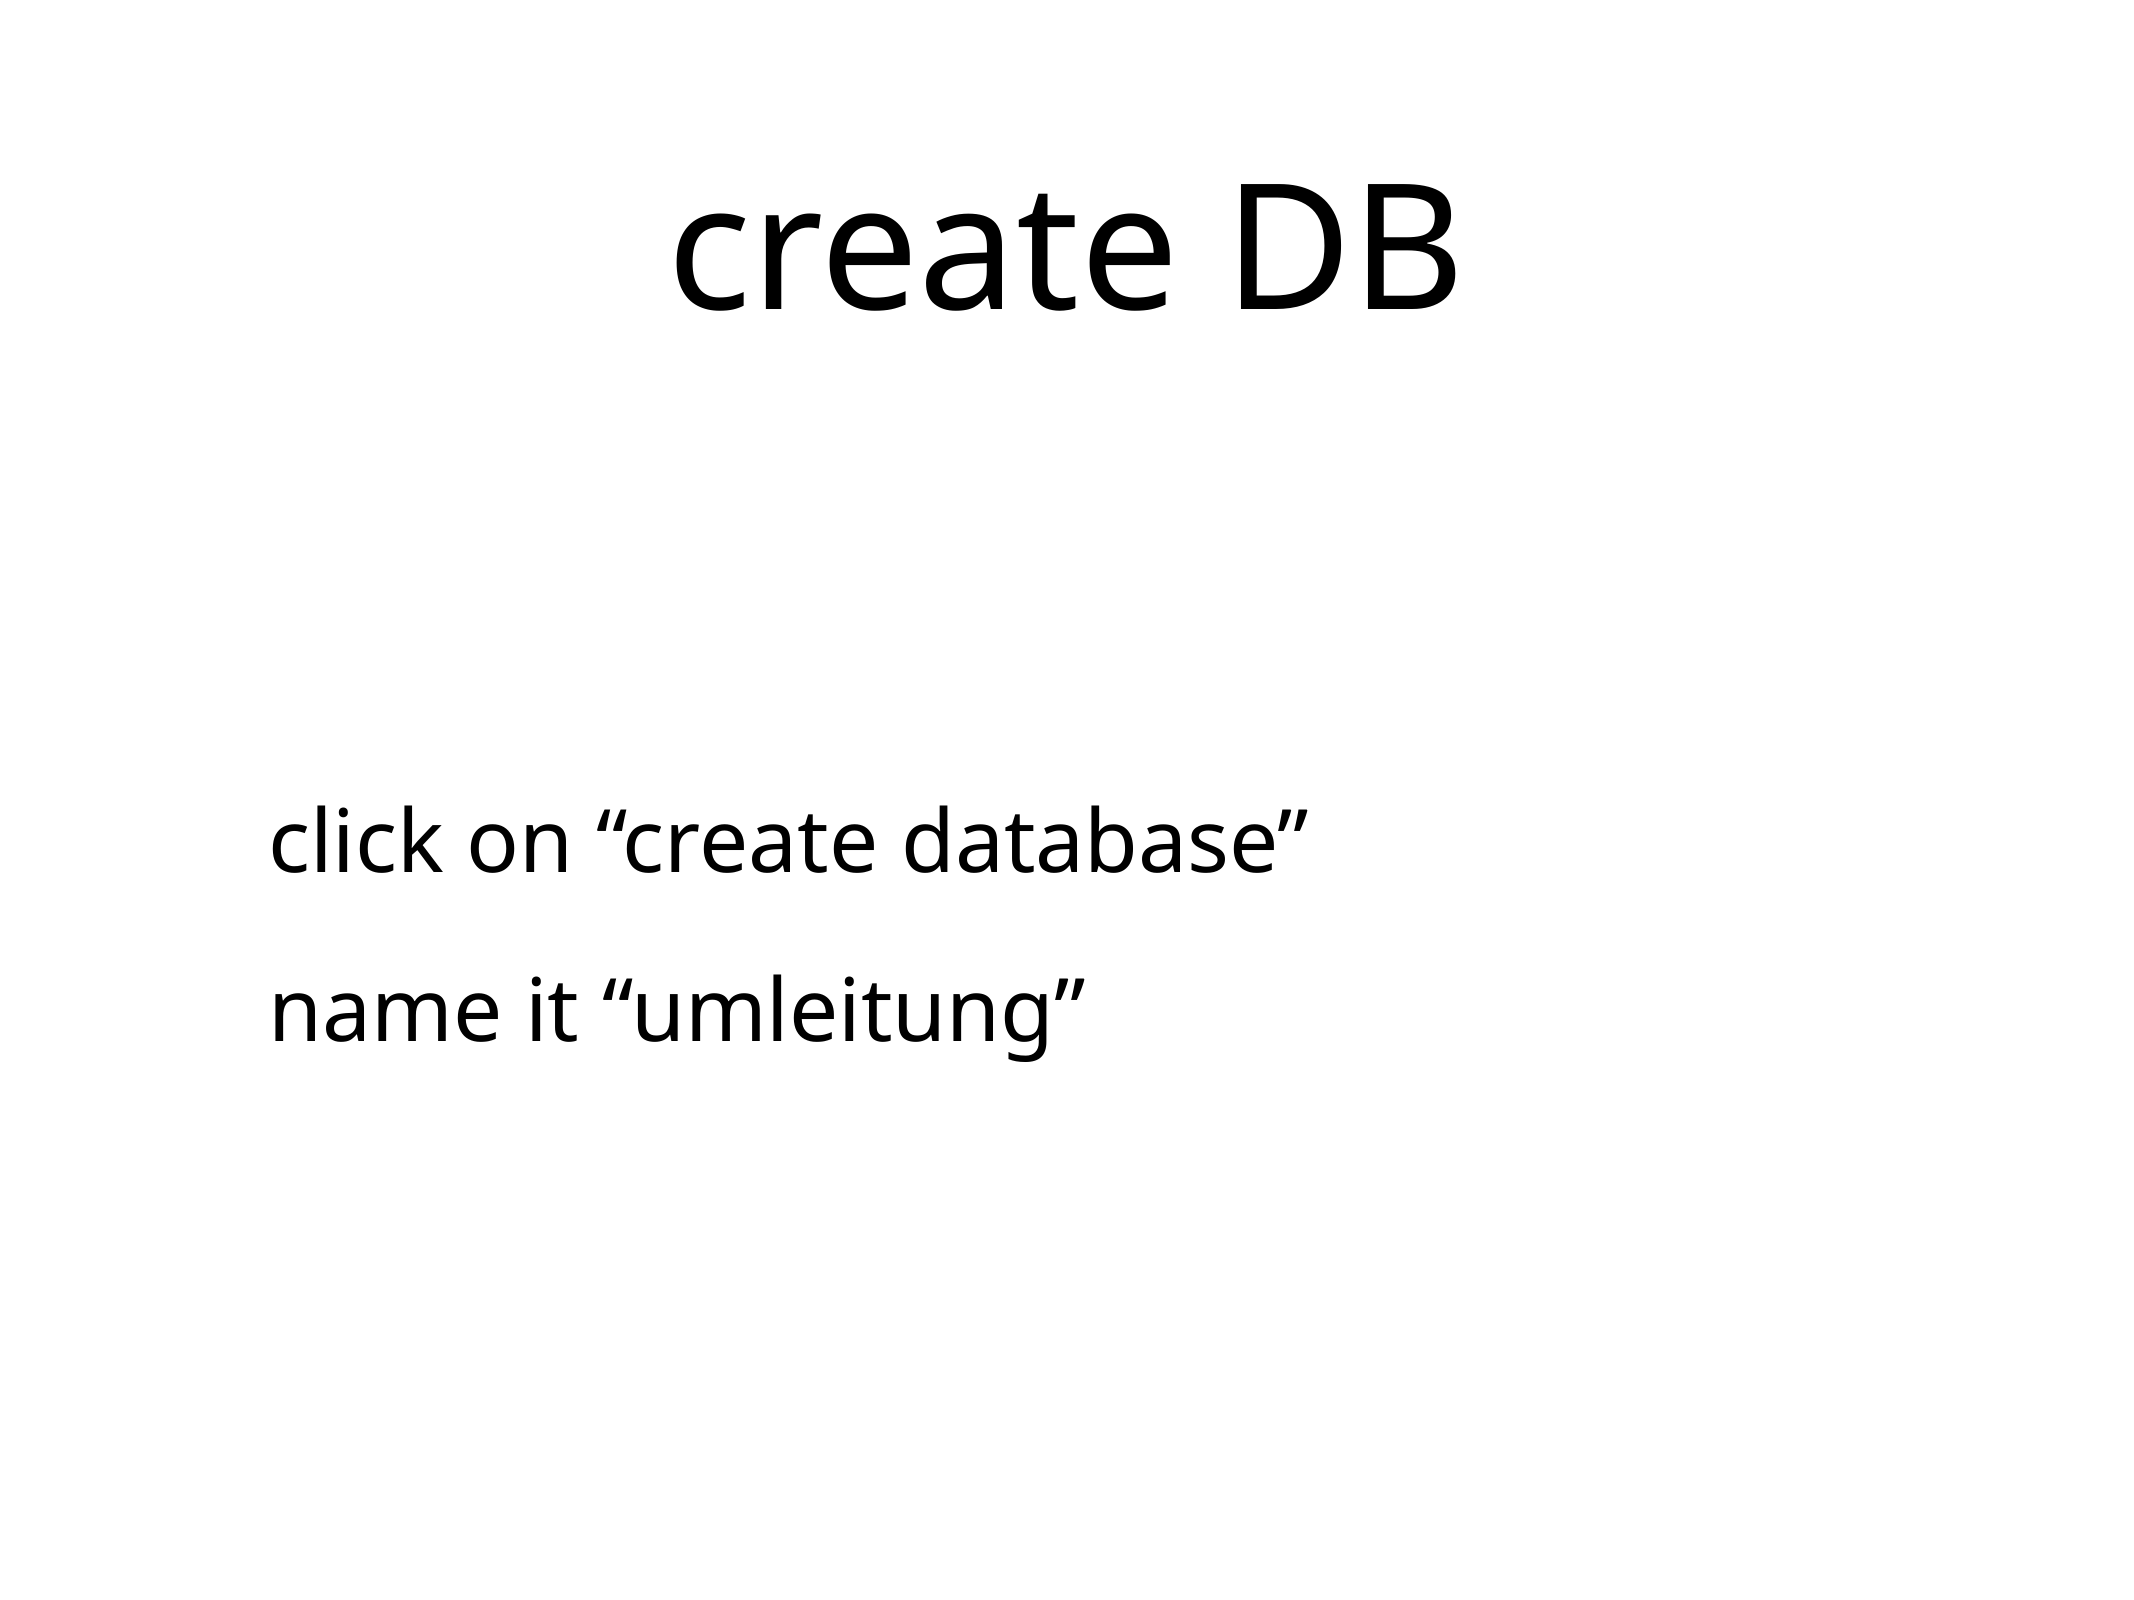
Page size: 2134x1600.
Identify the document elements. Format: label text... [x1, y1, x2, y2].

list click on “create database” name it “umleitung” [208, 454, 1925, 1392]
title create DB [208, 41, 1925, 442]
